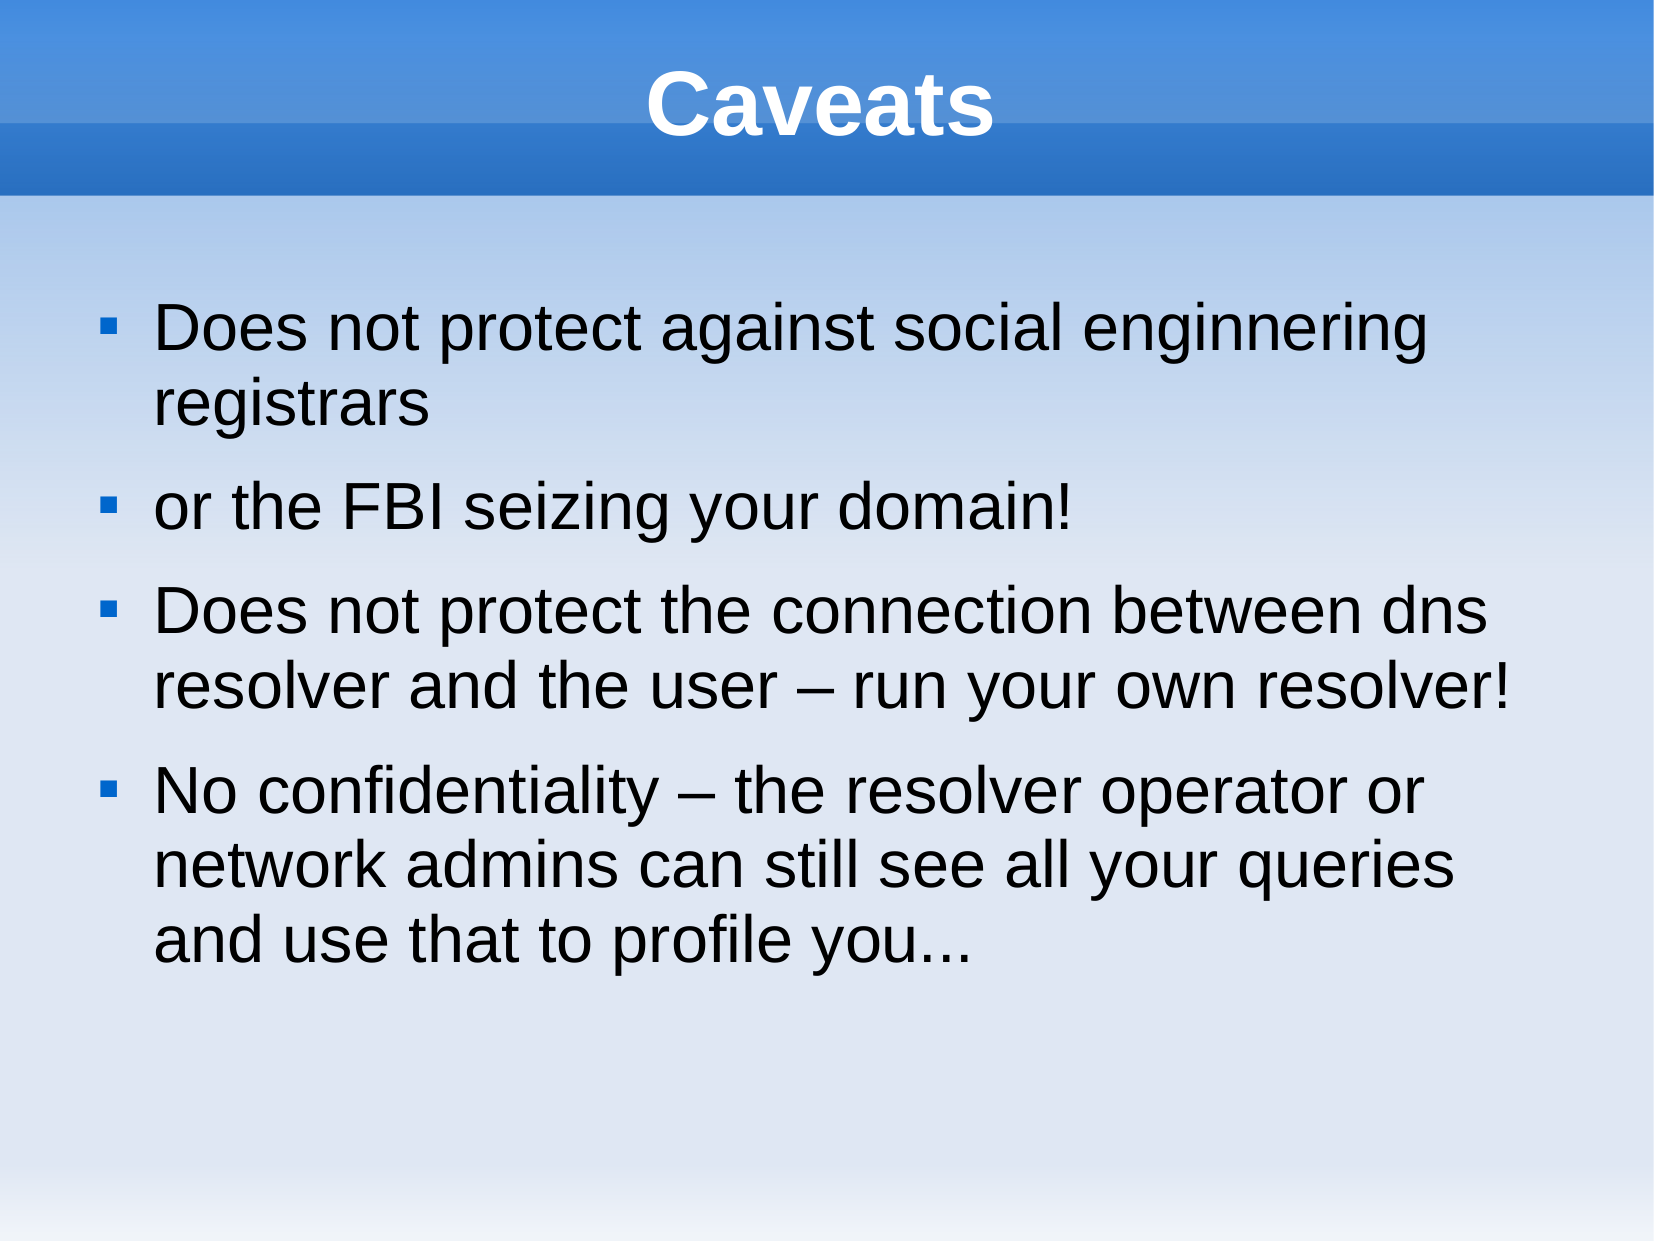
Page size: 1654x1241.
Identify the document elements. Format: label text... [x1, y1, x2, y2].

title Caveats [76, 0, 1565, 208]
picture [0, 0, 1654, 1241]
list Does not protect against social enginnering registrars or the FBI seizing your domain! Does not protect the connection between dns resolver and the user – run your own resolver! No confidentiality – the resolver operator or network admins can still see all your queries and use that to profile you... [82, 290, 1571, 1109]
